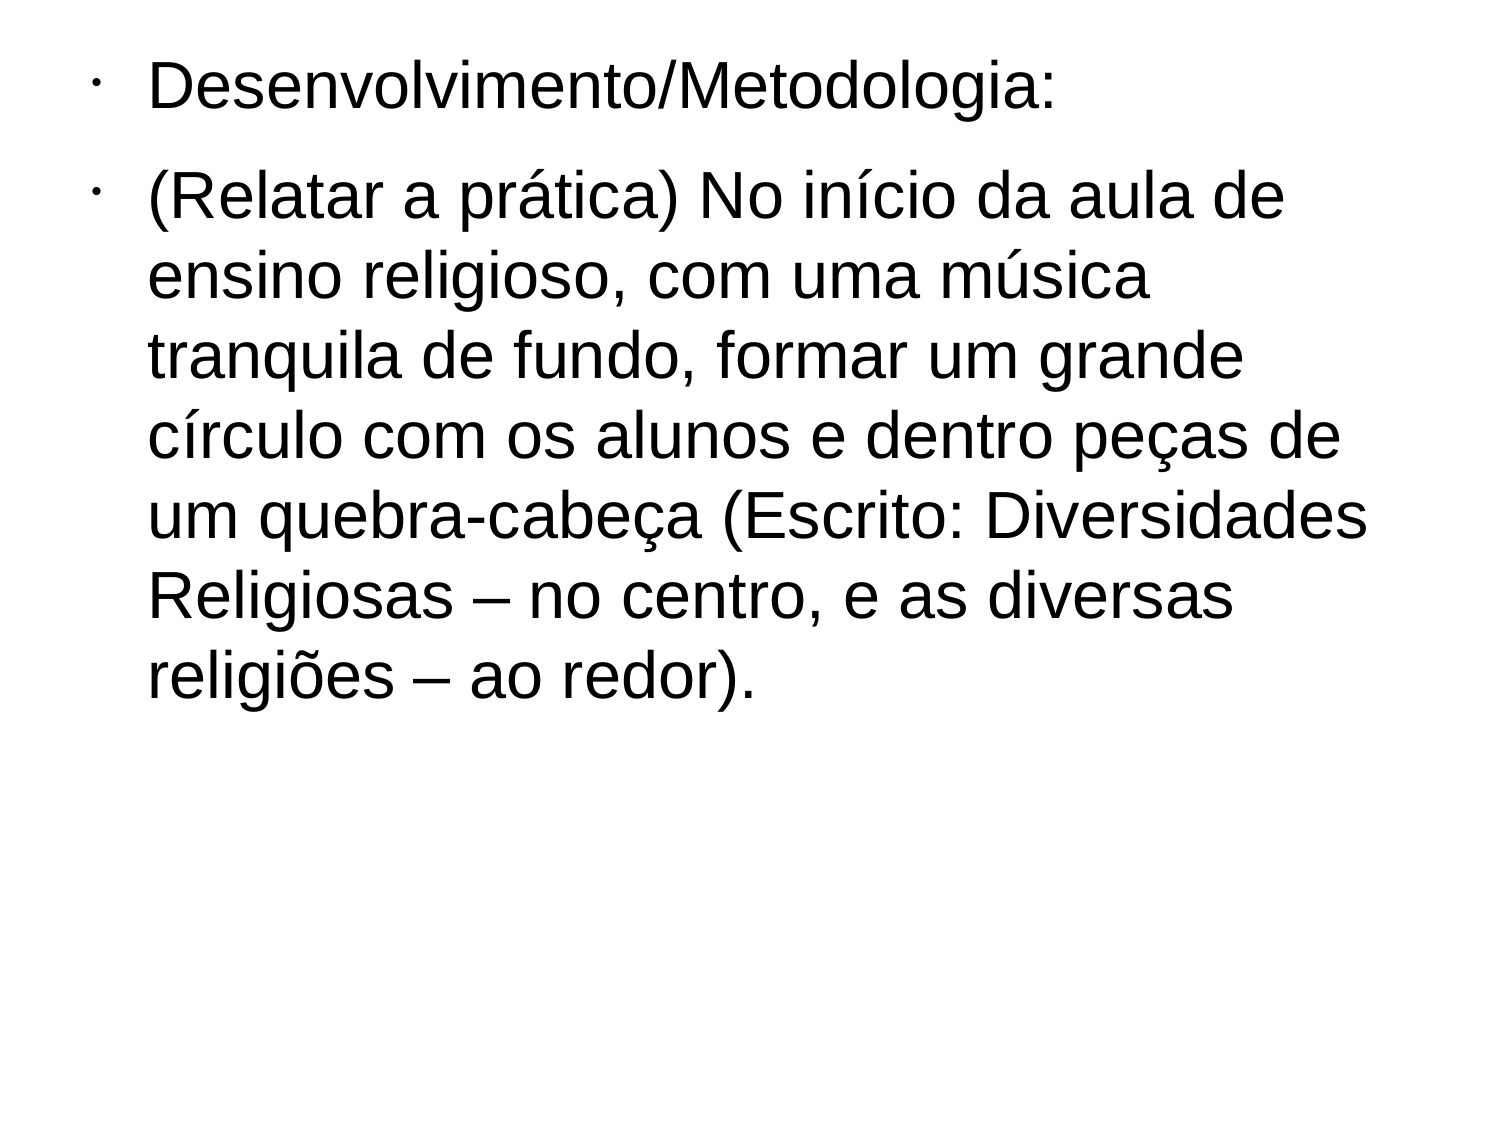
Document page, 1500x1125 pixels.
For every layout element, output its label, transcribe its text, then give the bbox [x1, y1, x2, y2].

list Desenvolvimento/Metodologia: (Relatar a prática) No início da aula de ensino religioso, com uma música tranquila de fundo, formar um grande círculo com os alunos e dentro peças de um quebra-cabeça (Escrito: Diversidades Religiosas – no centro, e as diversas religiões – ao redor). [76, 34, 1427, 777]
